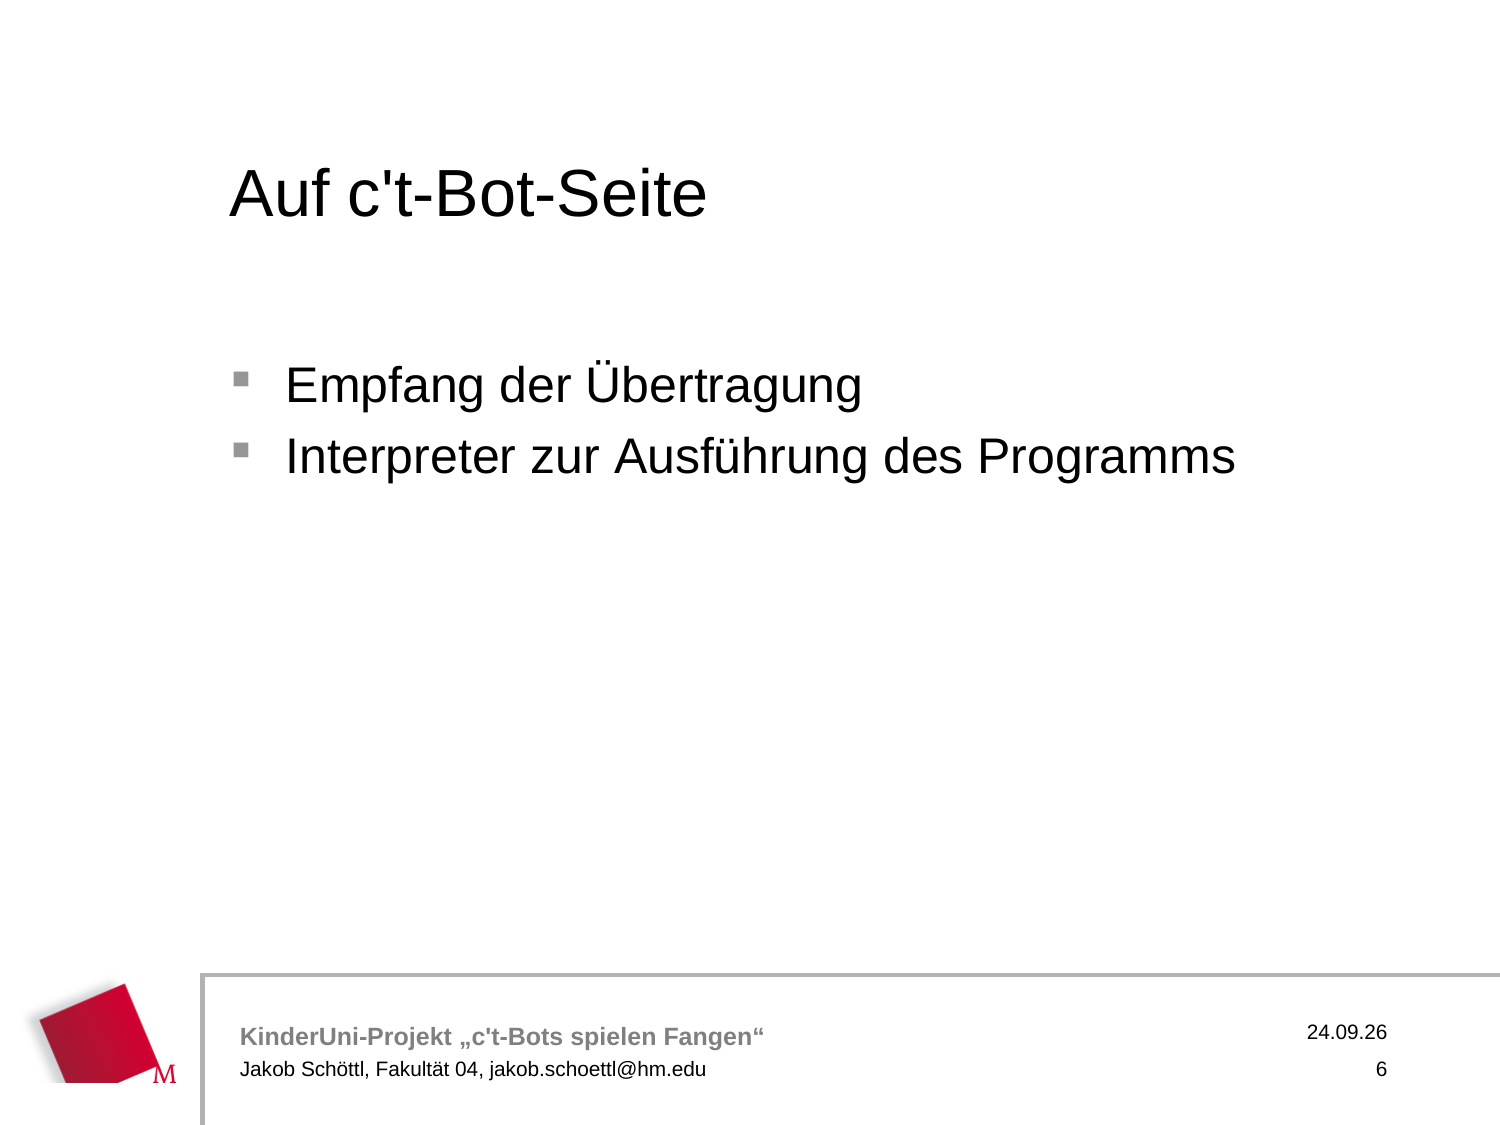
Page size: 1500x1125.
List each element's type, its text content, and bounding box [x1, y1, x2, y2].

list Empfang der Übertragung Interpreter zur Ausführung des Programms [200, 350, 1388, 1108]
picture [18, 973, 176, 1083]
title Auf c't-Bot-Seite [200, 99, 1388, 288]
